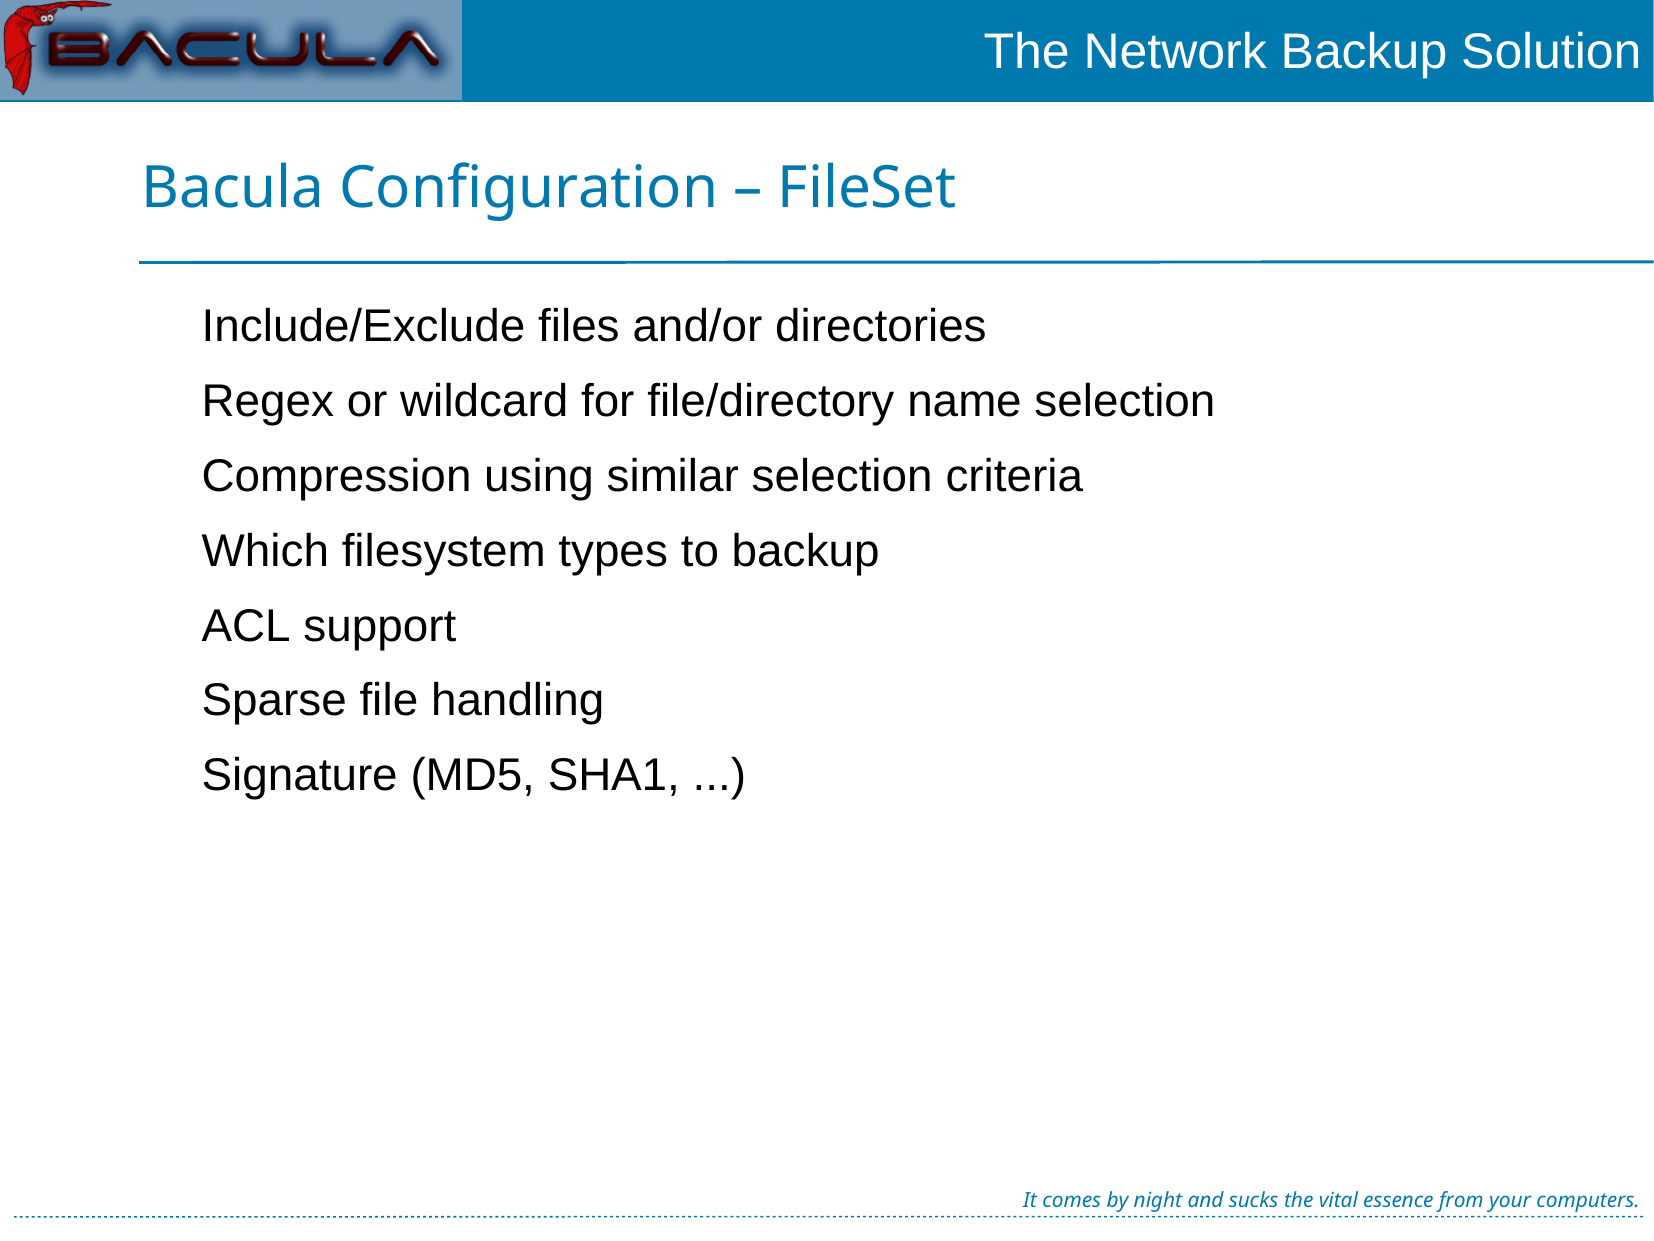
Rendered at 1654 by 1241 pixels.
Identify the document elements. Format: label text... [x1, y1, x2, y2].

title Bacula Configuration – FileSet [141, 112, 1501, 226]
picture [0, 0, 461, 99]
list Include/Exclude files and/or directories Regex or wildcard for file/directory name selection Compression using similar selection criteria Which filesystem types to backup ACL support Sparse file handling Signature (MD5, SHA1, ...) [107, 300, 1501, 1052]
